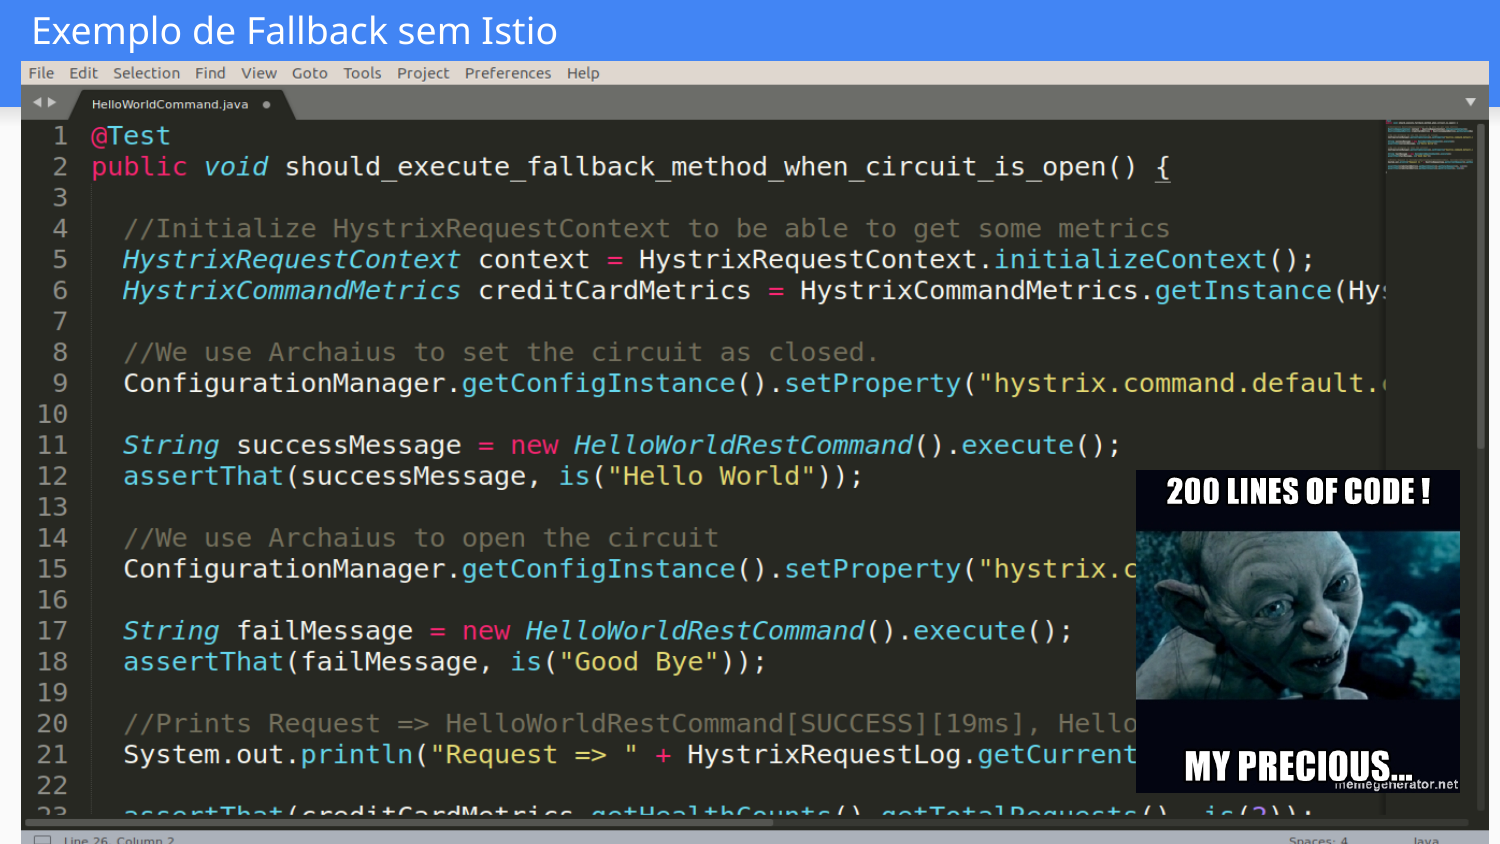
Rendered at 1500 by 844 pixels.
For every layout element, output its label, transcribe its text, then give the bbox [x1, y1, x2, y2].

title Exemplo de Fallback sem Istio [16, 2, 1464, 102]
picture [21, 61, 1489, 844]
